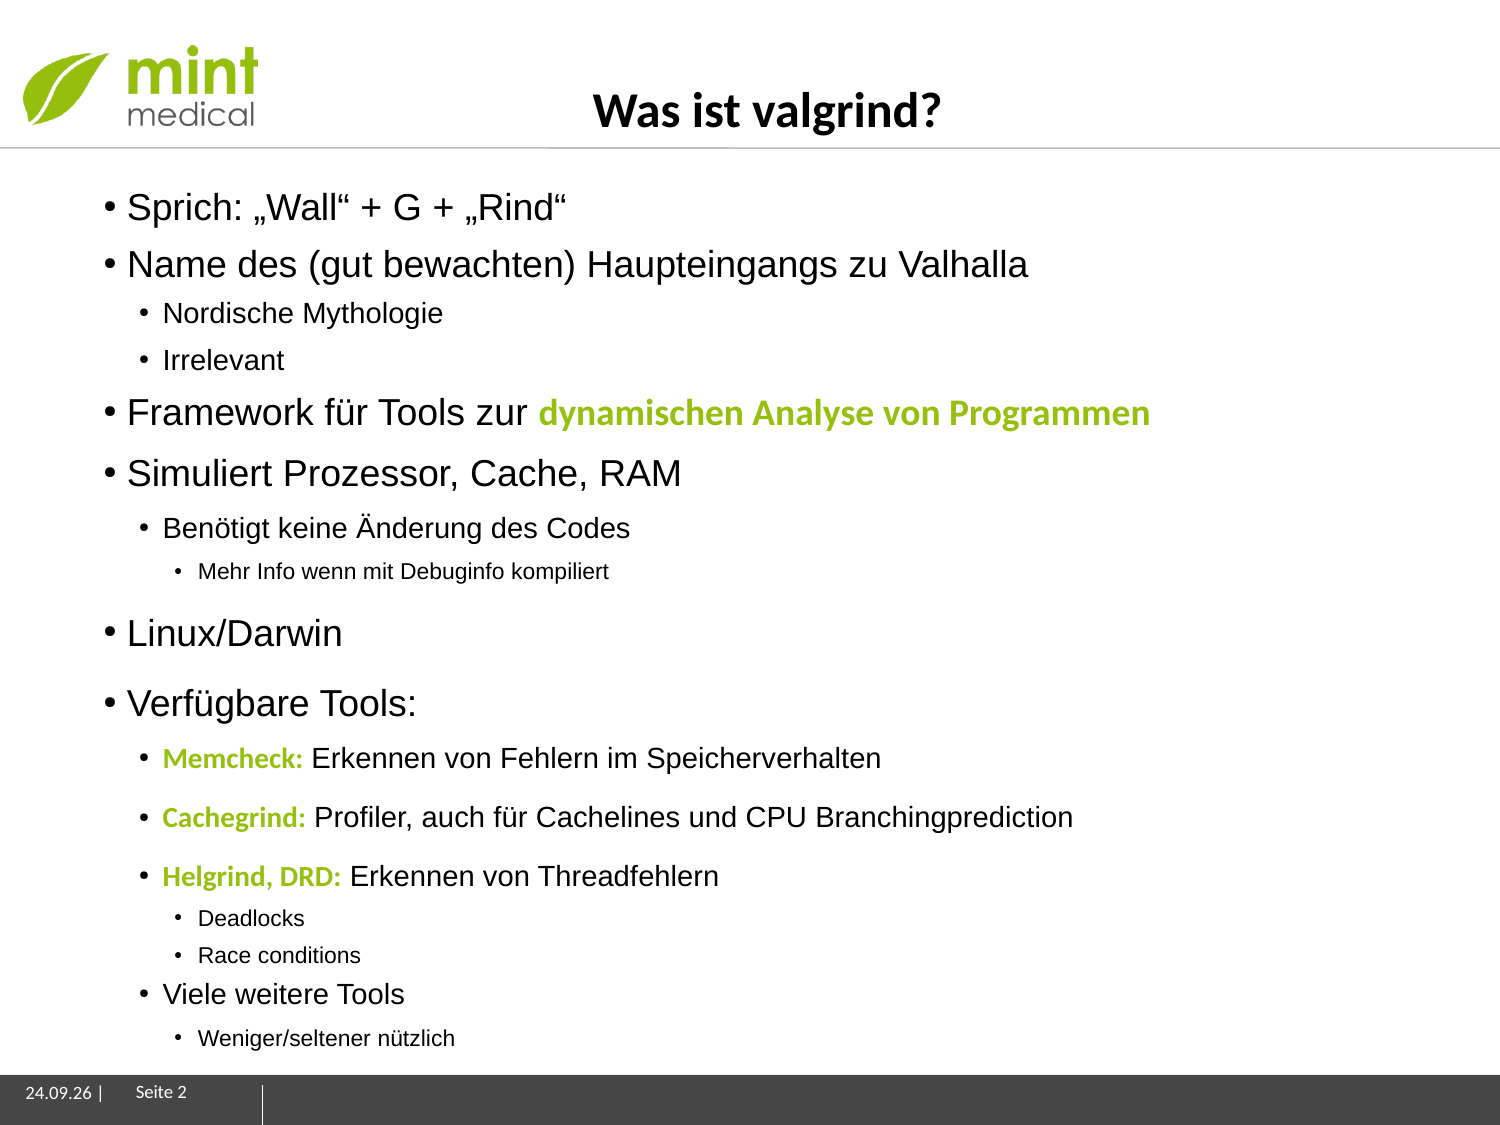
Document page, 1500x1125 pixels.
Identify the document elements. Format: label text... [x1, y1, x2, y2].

text_box Irrelevant [88, 336, 443, 385]
picture [23, 45, 258, 126]
text_box Mehr Info wenn mit Debuginfo kompiliert [88, 551, 1034, 609]
text_box Helgrind, DRD: Erkennen von Threadfehlern Deadlocks Race conditions [88, 852, 1034, 970]
text_box Viele weitere Tools [88, 970, 1034, 1018]
text_box Weniger/seltener nützlich [88, 1018, 1034, 1076]
text_box Linux/Darwin [88, 609, 358, 662]
text_box Sprich: „Wall“ + G + „Rind“ [88, 179, 739, 237]
text_box Cachegrind: Profiler, auch für Cachelines und CPU Branchingprediction [88, 793, 1359, 851]
text_box Framework für Tools zur dynamischen Analyse von Programmen [88, 383, 1387, 443]
title Was ist valgrind? [253, 70, 1282, 146]
text_box Verfügbare Tools: [88, 675, 562, 733]
text_box Memcheck: Erkennen von Fehlern im Speicherverhalten [88, 734, 1034, 792]
text_box Simuliert Prozessor, Cache, RAM [88, 445, 739, 502]
text_box Benötigt keine Änderung des Codes [88, 504, 1034, 551]
text_box Name des (gut bewachten) Haupteingangs zu Valhalla Nordische Mythologie [88, 236, 1123, 338]
